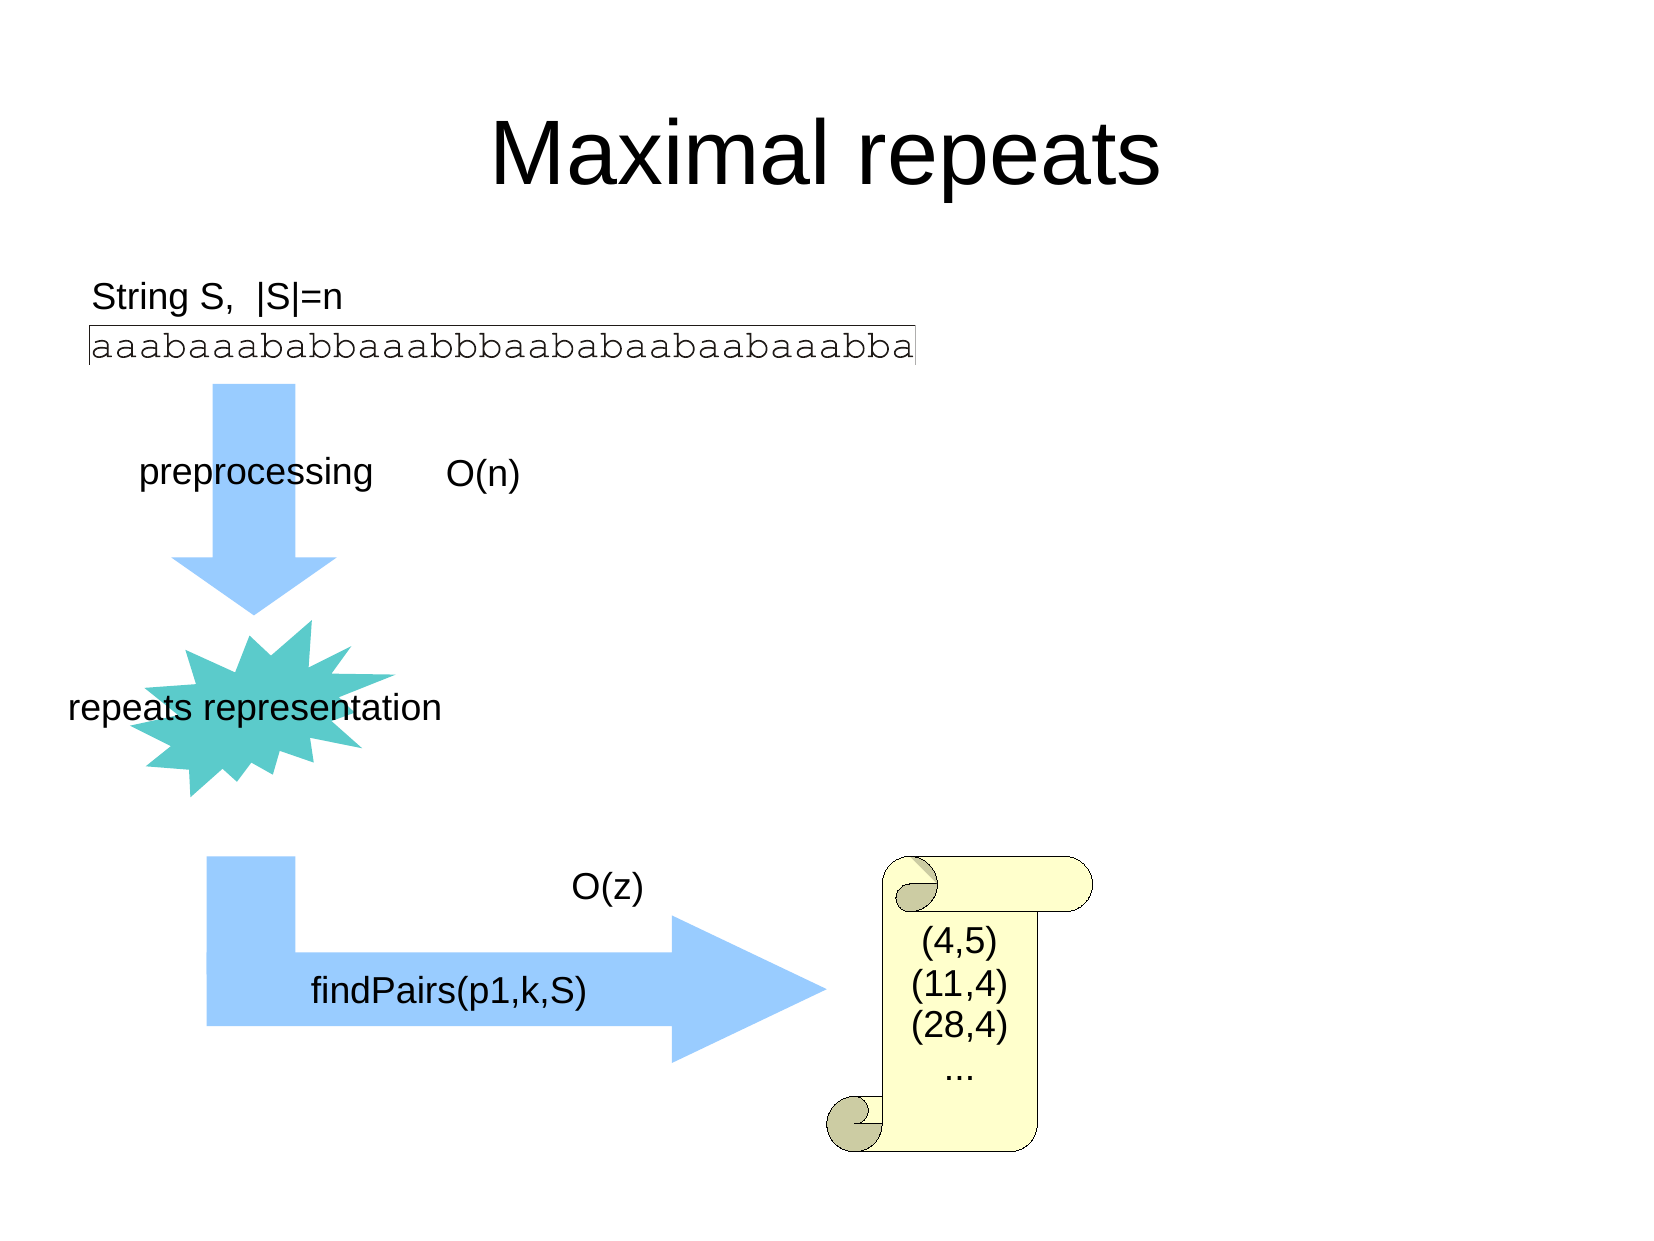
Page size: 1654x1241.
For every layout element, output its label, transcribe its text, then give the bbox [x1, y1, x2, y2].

text_box String S, |S|=n [88, 267, 414, 325]
text_box [185, 620, 396, 679]
text_box repeats representation [64, 679, 446, 737]
text_box [212, 383, 296, 442]
text_box O(n) [442, 445, 524, 502]
text_box (4,5) (11,4) (28,4) ... [916, 856, 1093, 912]
text_box [206, 856, 827, 1064]
text_box [145, 737, 363, 798]
text_box (4,5) (11,4) (28,4) ... [859, 856, 1038, 1152]
text_box O(z) [568, 858, 648, 916]
title Maximal repeats [82, 49, 1571, 257]
text_box preprocessing [135, 442, 402, 500]
text_box [171, 500, 337, 616]
picture [88, 324, 916, 365]
text_box findPairs(p1,k,S) [307, 962, 591, 1020]
